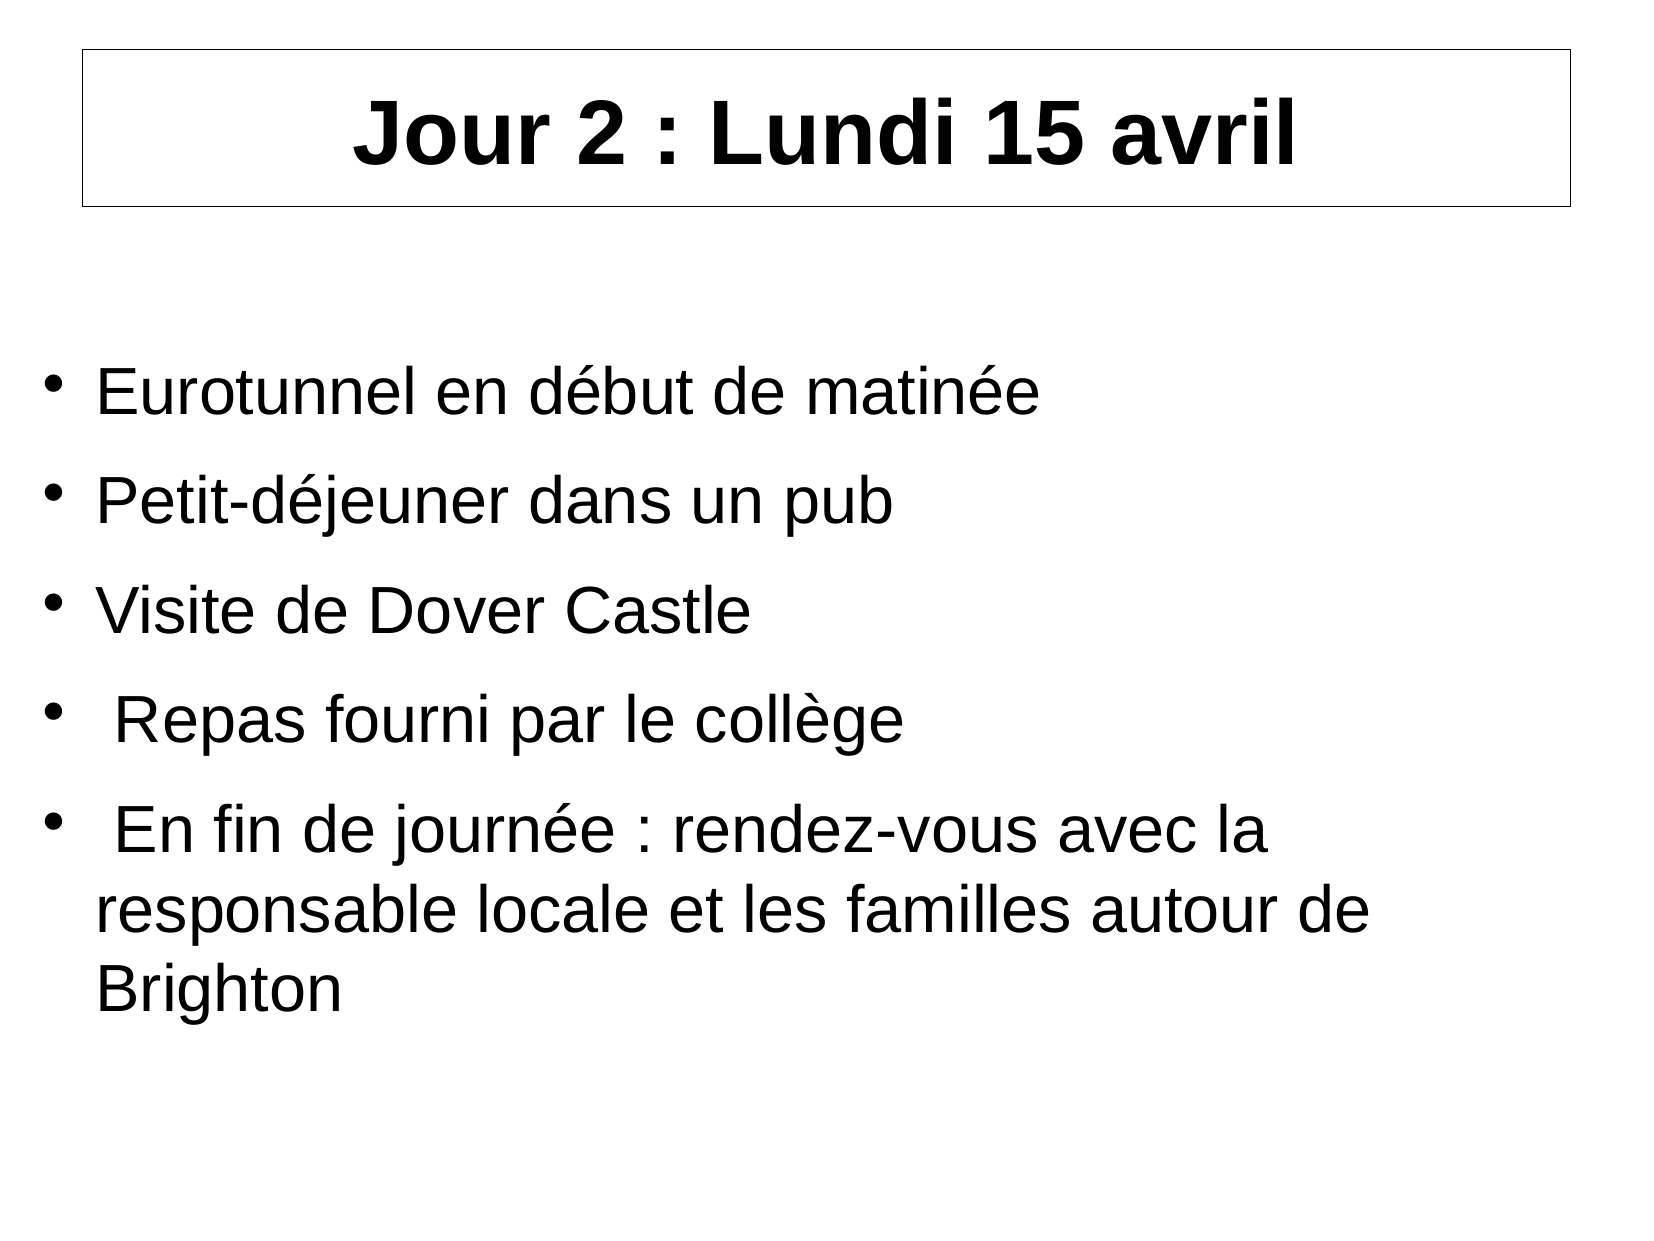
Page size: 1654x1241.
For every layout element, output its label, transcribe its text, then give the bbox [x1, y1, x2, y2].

text_box Jour 2 : Lundi 15 avril [82, 49, 1571, 207]
text_box Eurotunnel en début de matinée Petit-déjeuner dans un pub Visite de Dover Castle Repas fourni par le collège En fin de journée : rendez-vous avec la responsable locale et les familles autour de Brighton [24, 272, 1609, 1188]
